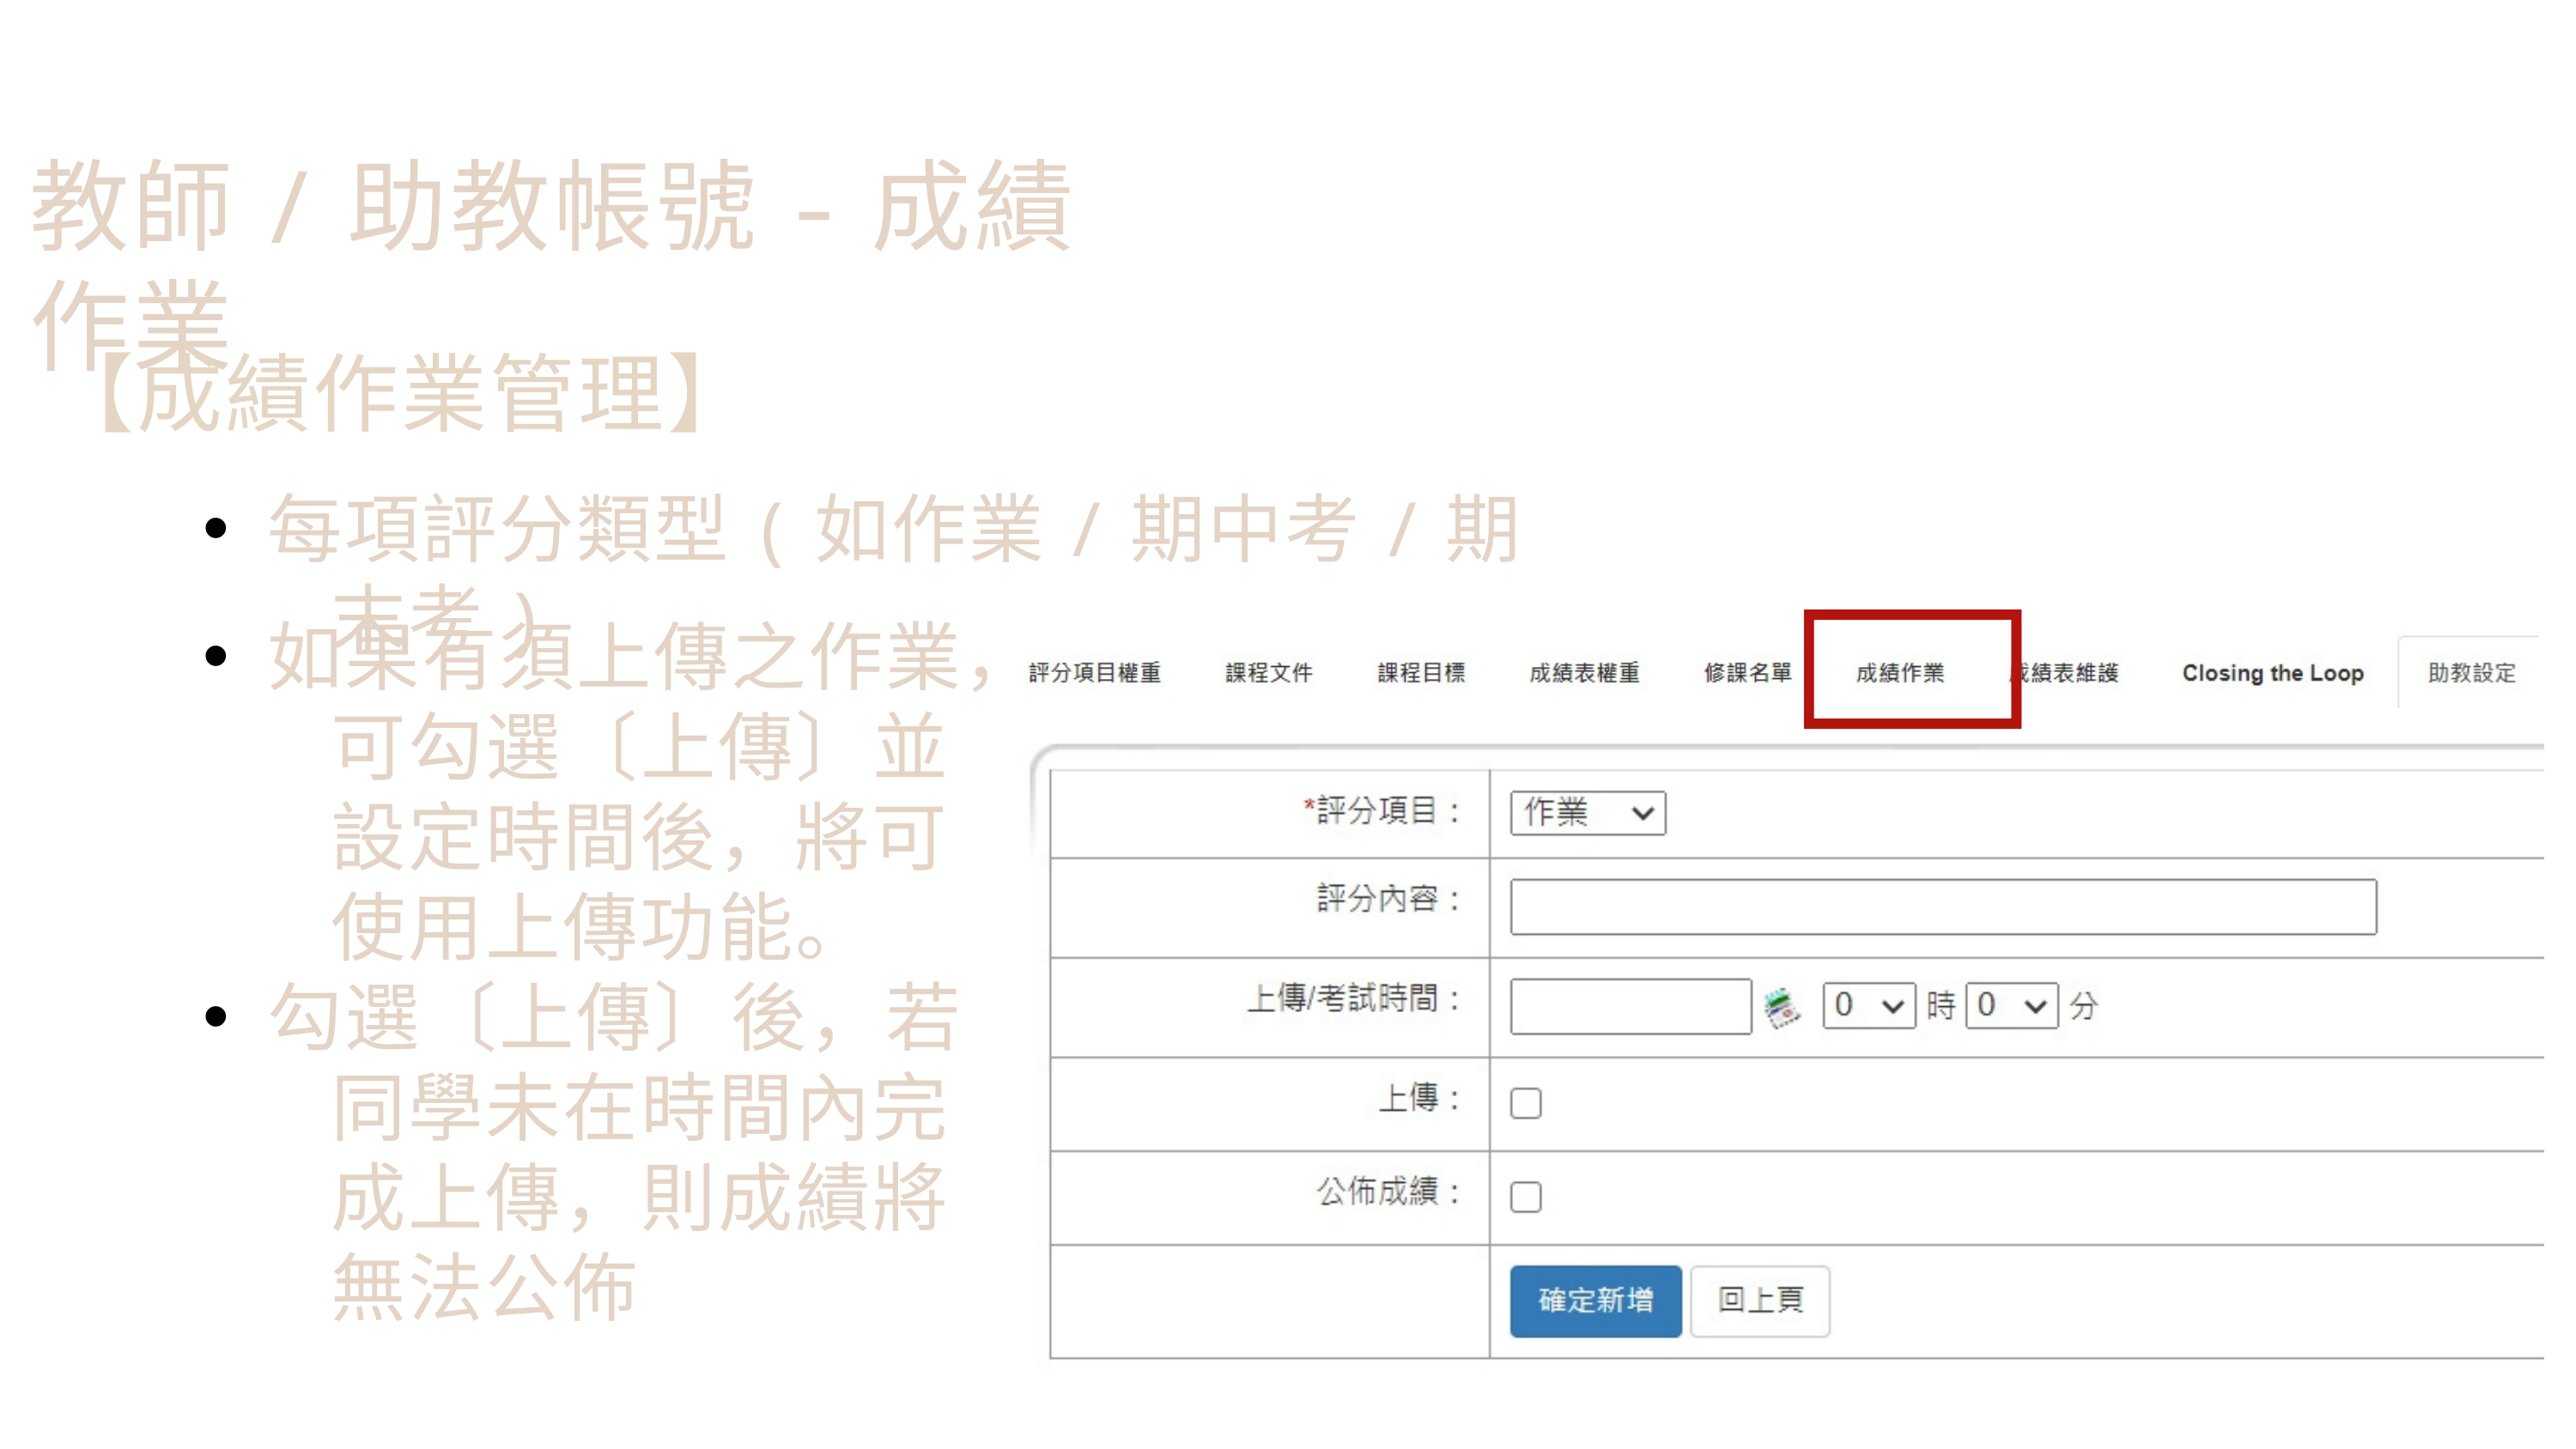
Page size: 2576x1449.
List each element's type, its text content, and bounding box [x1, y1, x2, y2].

text_box 【成績作業管理】 [48, 339, 999, 445]
text_box [1803, 609, 2022, 730]
picture [1814, 630, 2011, 708]
text_box 每項評分類型(如作業/期中考/期末考) [76, 482, 1557, 573]
picture [2022, 630, 2539, 708]
picture [1023, 729, 2544, 1387]
picture [1023, 630, 1803, 708]
text_box 如果有須上傳之作業，可勾選〔上傳〕並設定時間後，將可使用上傳功能。 勾選〔上傳〕後，若同學未在時間內完成上傳，則成績將無法公佈 [76, 609, 965, 1332]
text_box 教師/助教帳號-成績作業 [29, 143, 1180, 265]
